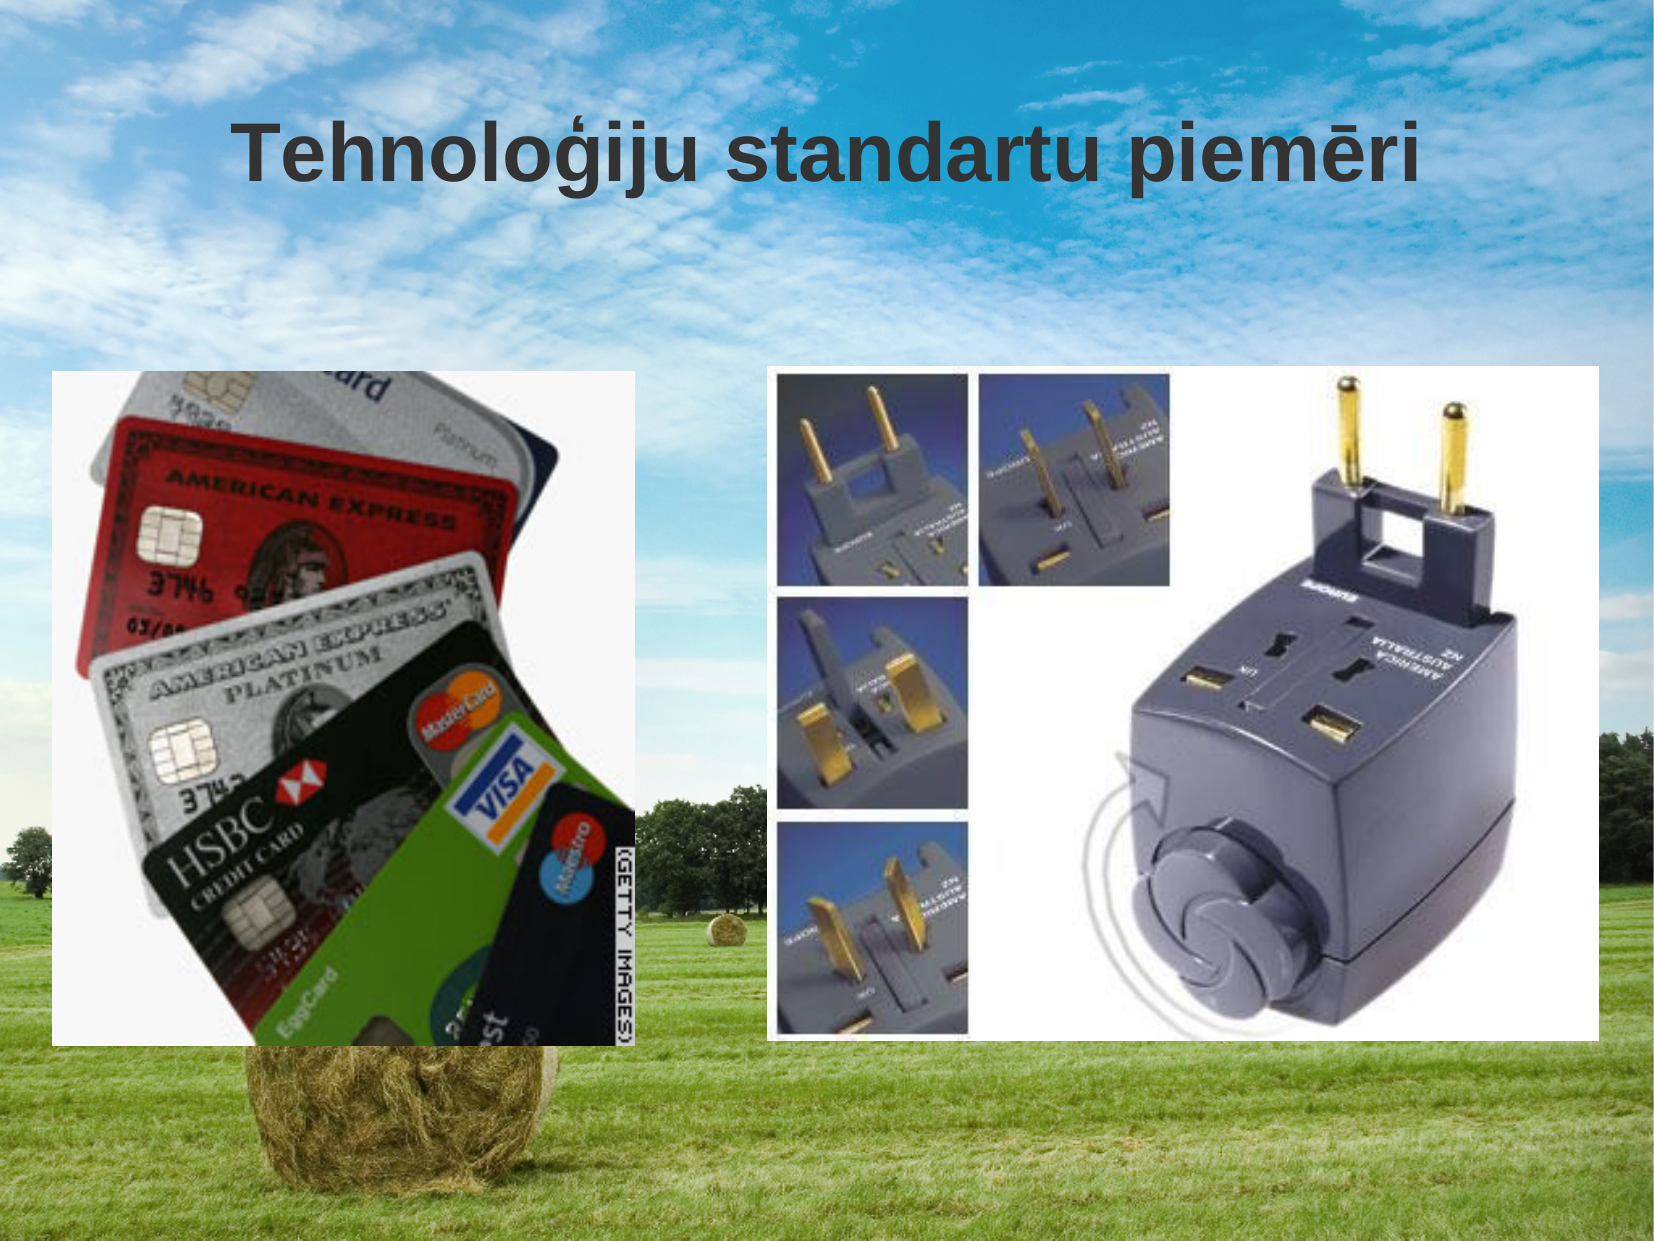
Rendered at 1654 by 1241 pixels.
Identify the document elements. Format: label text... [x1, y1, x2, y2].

picture [0, 0, 1654, 1241]
title Tehnoloģiju standartu piemēri [82, 41, 1571, 265]
